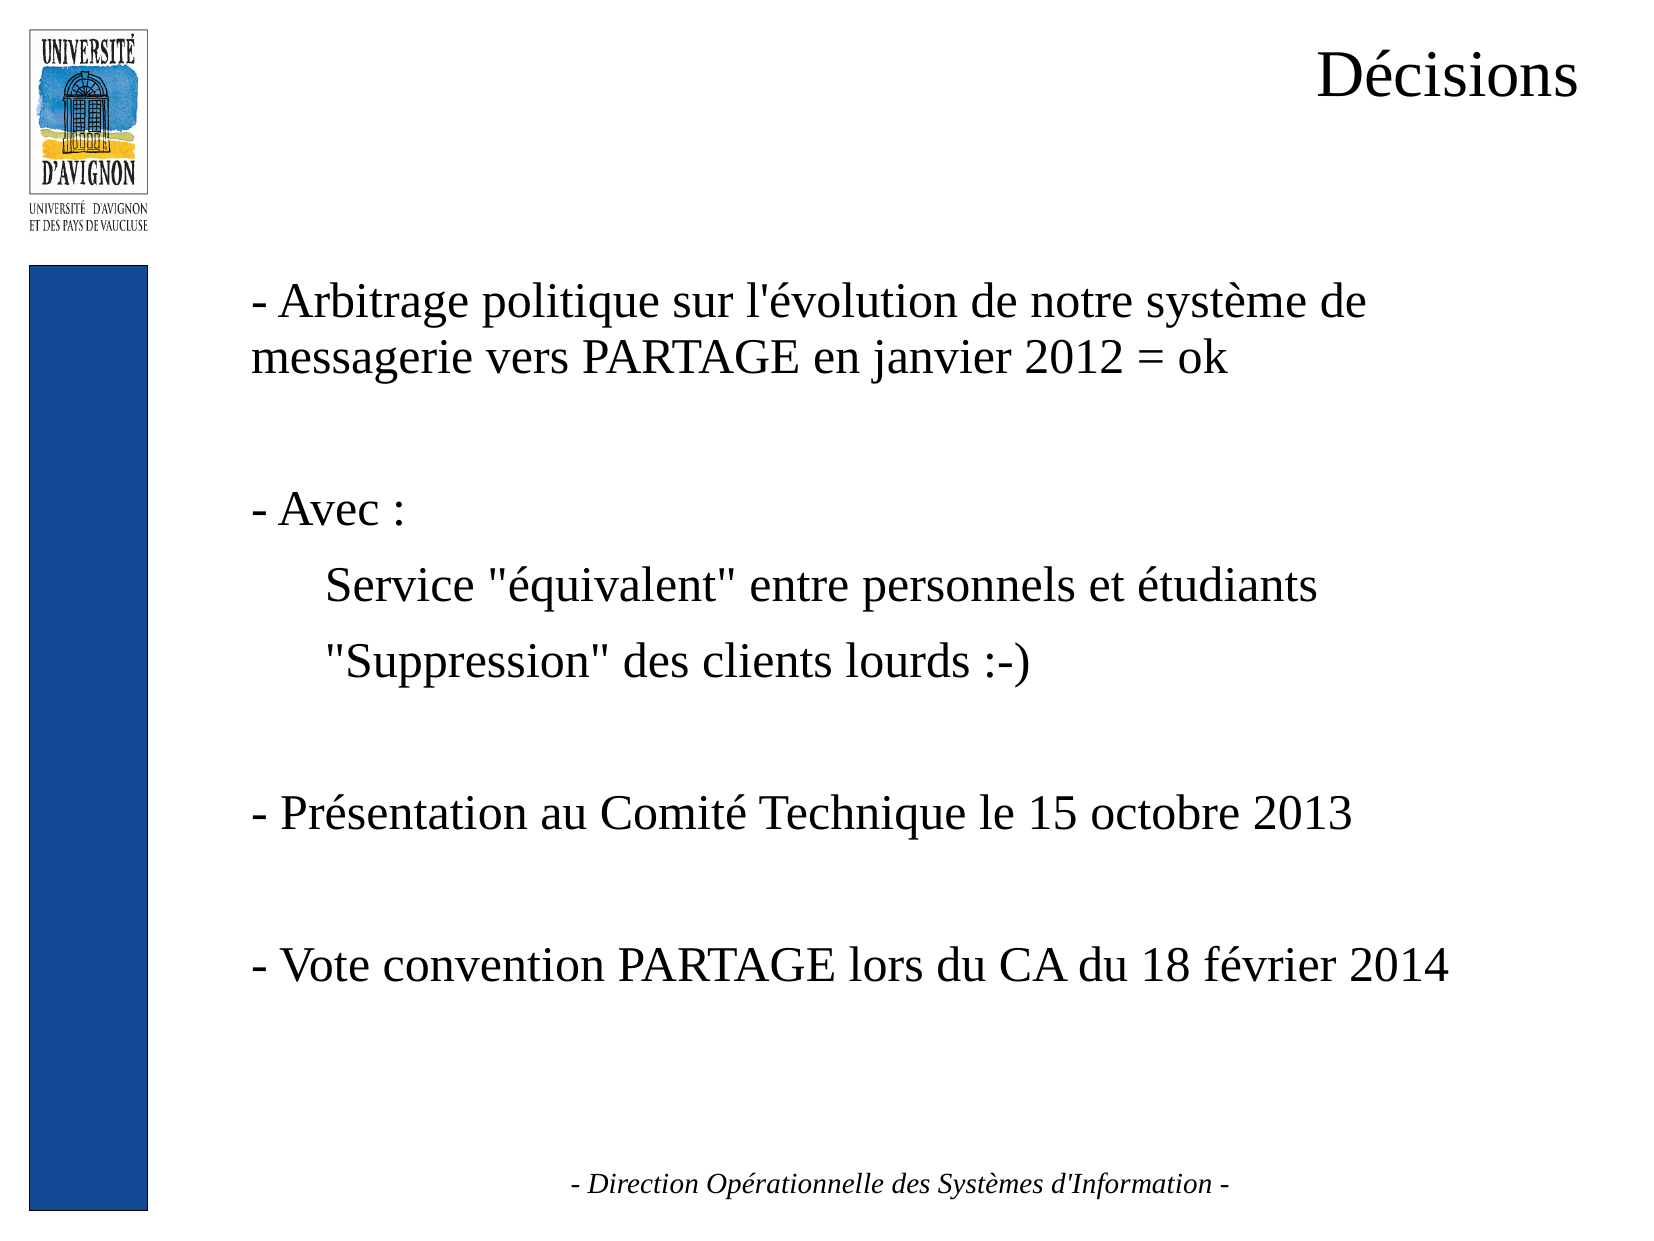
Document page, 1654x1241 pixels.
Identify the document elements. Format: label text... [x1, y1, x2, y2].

text_box - Arbitrage politique sur l'évolution de notre système de messagerie vers PARTAGE en janvier 2012 = ok - Avec : Service "équivalent" entre personnels et étudiants "Suppression" des clients lourds :-) - Présentation au Comité Technique le 15 octobre 2013 - Vote convention PARTAGE lors du CA du 18 février 2014 [236, 265, 1536, 1001]
text_box Décisions [177, 29, 1595, 119]
text_box [29, 265, 148, 1211]
text_box - Direction Opérationnelle des Systèmes d'Information - [236, 1160, 1566, 1208]
picture [29, 29, 148, 236]
